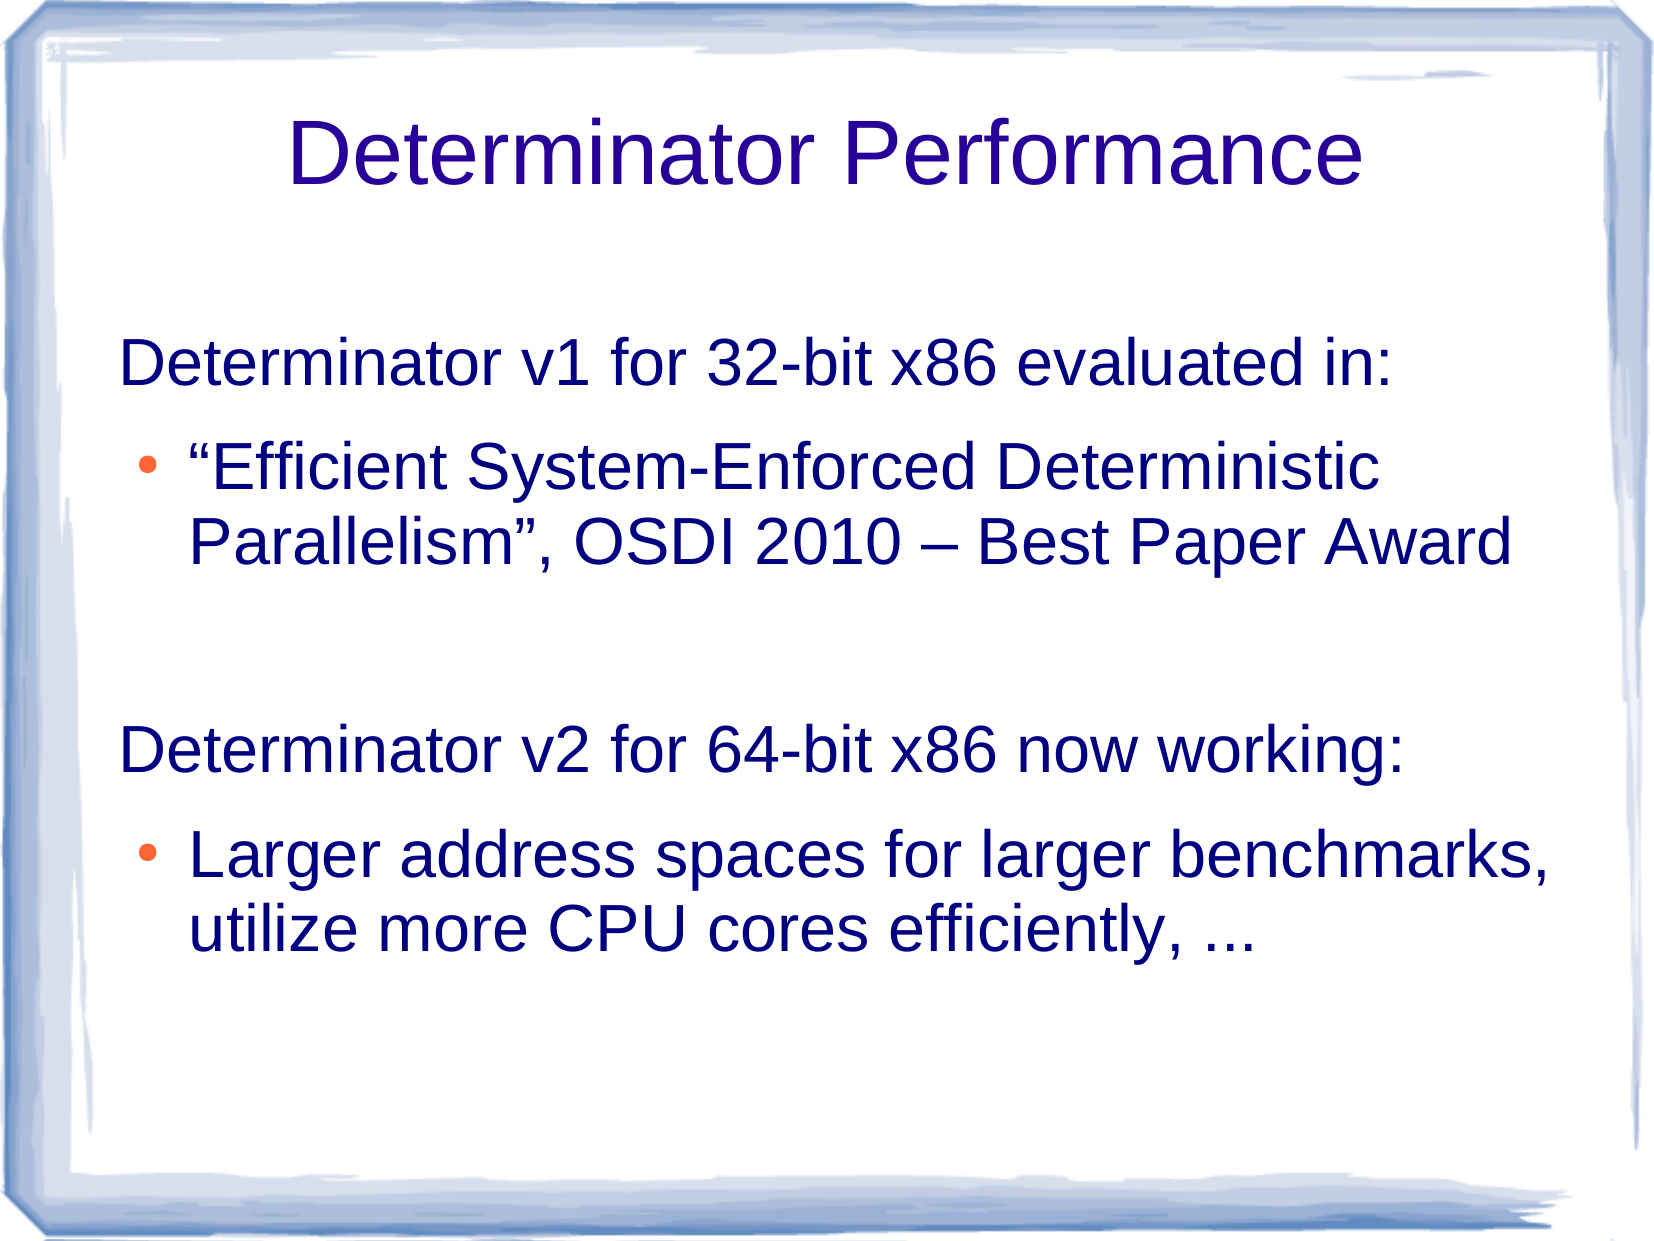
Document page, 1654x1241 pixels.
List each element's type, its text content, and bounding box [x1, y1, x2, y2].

title Determinator Performance [82, 49, 1571, 257]
picture [0, 0, 1654, 1241]
list Determinator v1 for 32-bit x86 evaluated in: “Efficient System-Enforced Deterministic Parallelism”, OSDI 2010 – Best Paper Award Determinator v2 for 64-bit x86 now working: Larger address spaces for larger benchmarks, utilize more CPU cores efficiently, ... [118, 324, 1571, 1004]
